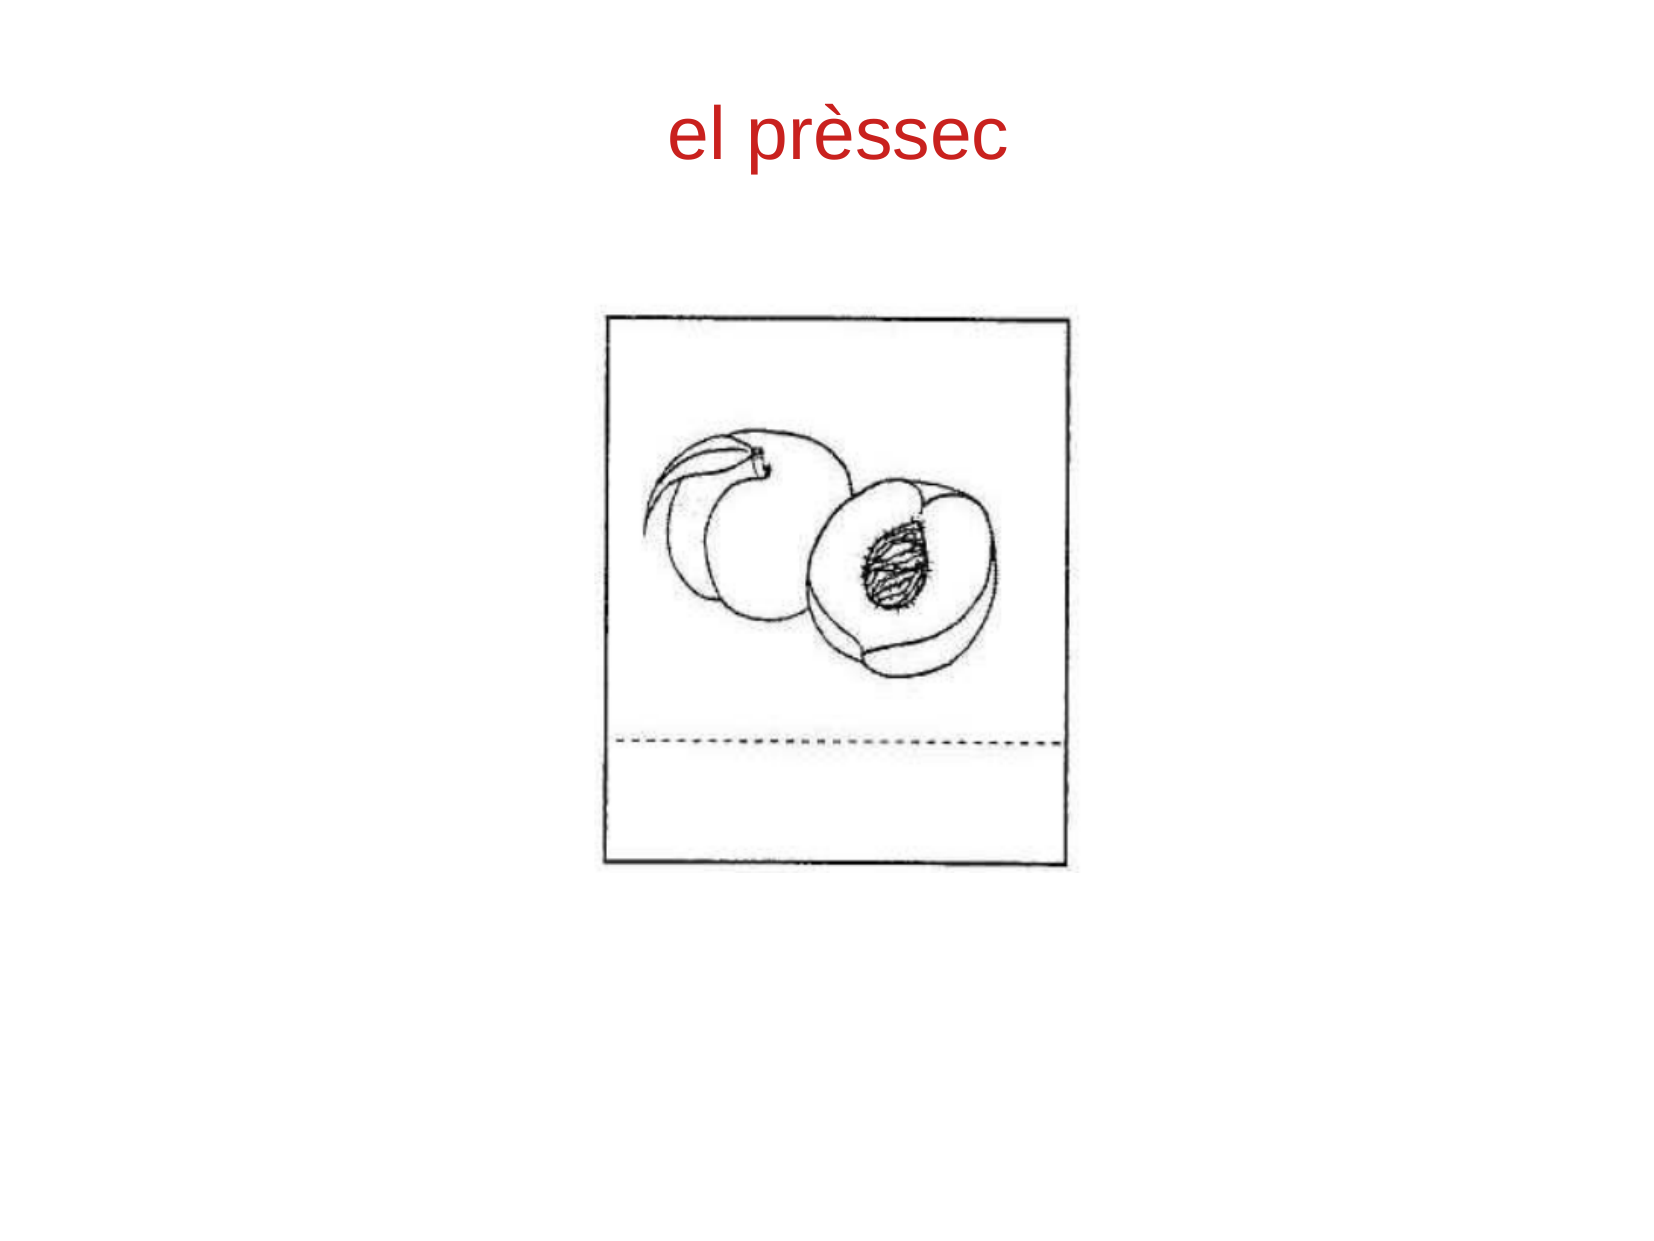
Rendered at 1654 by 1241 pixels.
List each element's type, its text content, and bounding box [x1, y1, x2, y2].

text_box el prèssec [389, 58, 1288, 201]
picture [581, 291, 1094, 873]
